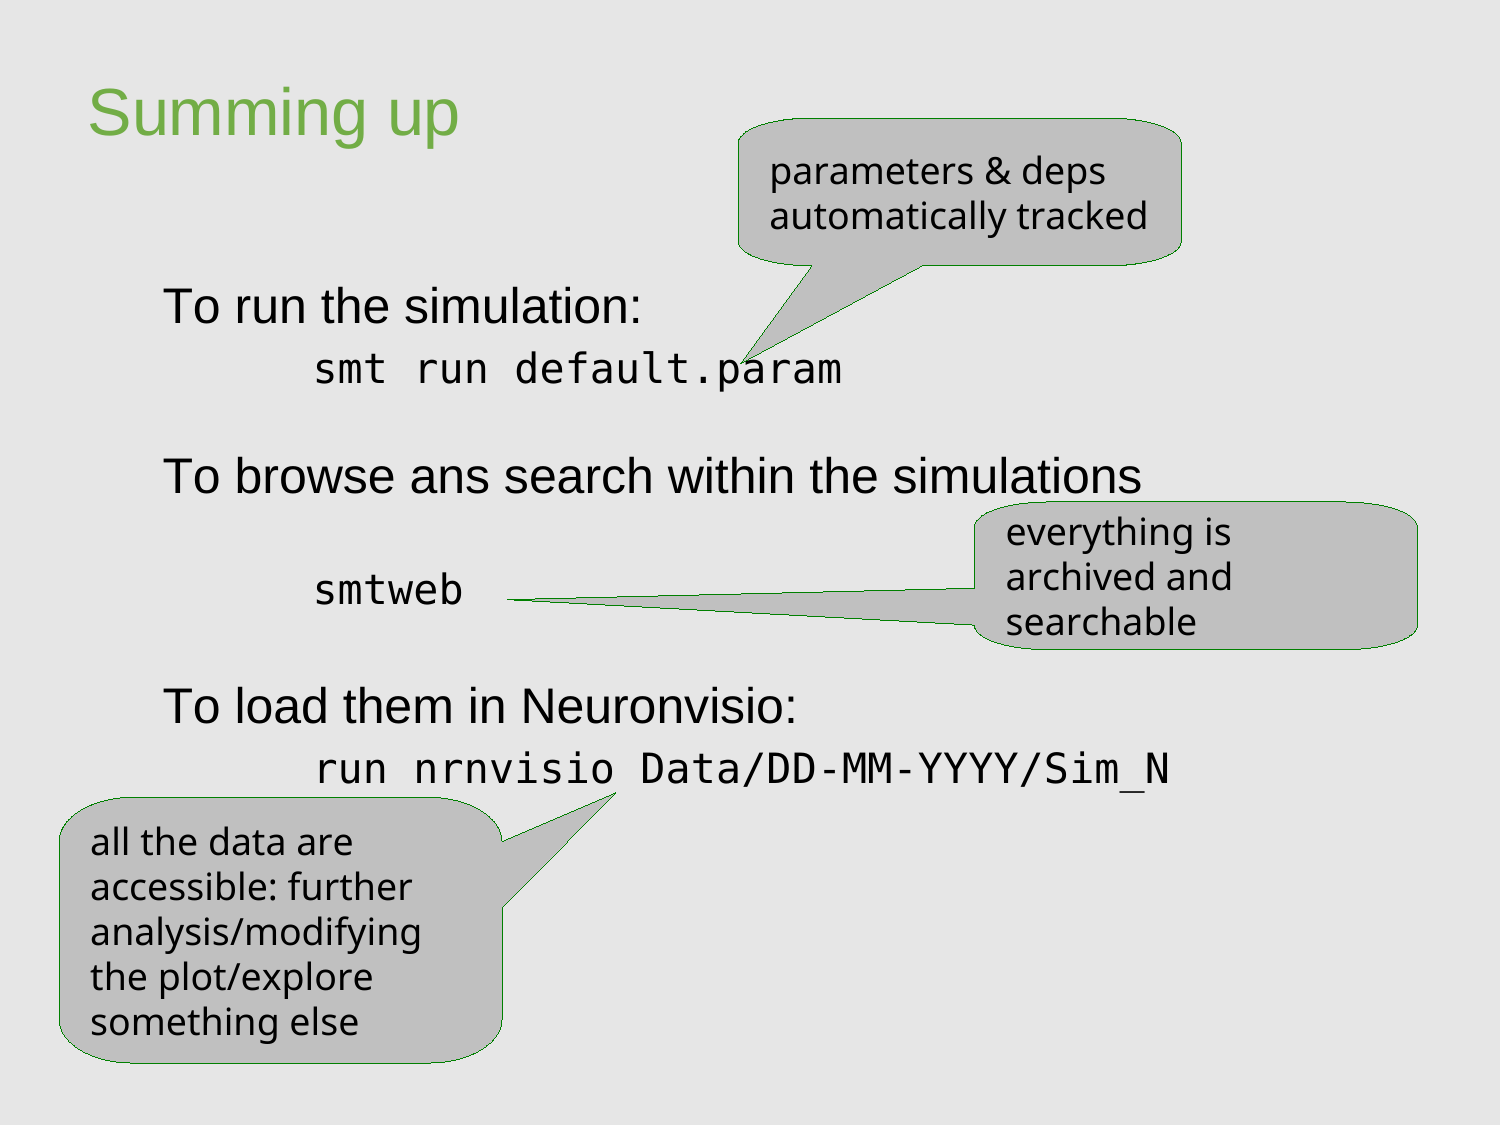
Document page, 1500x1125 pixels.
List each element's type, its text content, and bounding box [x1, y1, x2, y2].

text_box parameters & deps automatically tracked [738, 118, 1182, 364]
text_box To run the simulation: smt run default.param To browse ans search within the simulations smtweb To load them in Neuronvisio: run nrnvisio Data/DD-MM-YYYY/Sim_N [147, 265, 1388, 861]
text_box everything is archived and searchable [507, 501, 1418, 650]
title Summing up [87, 57, 1426, 168]
text_box all the data are accessible: further analysis/modifying the plot/explore something else [59, 792, 616, 1064]
